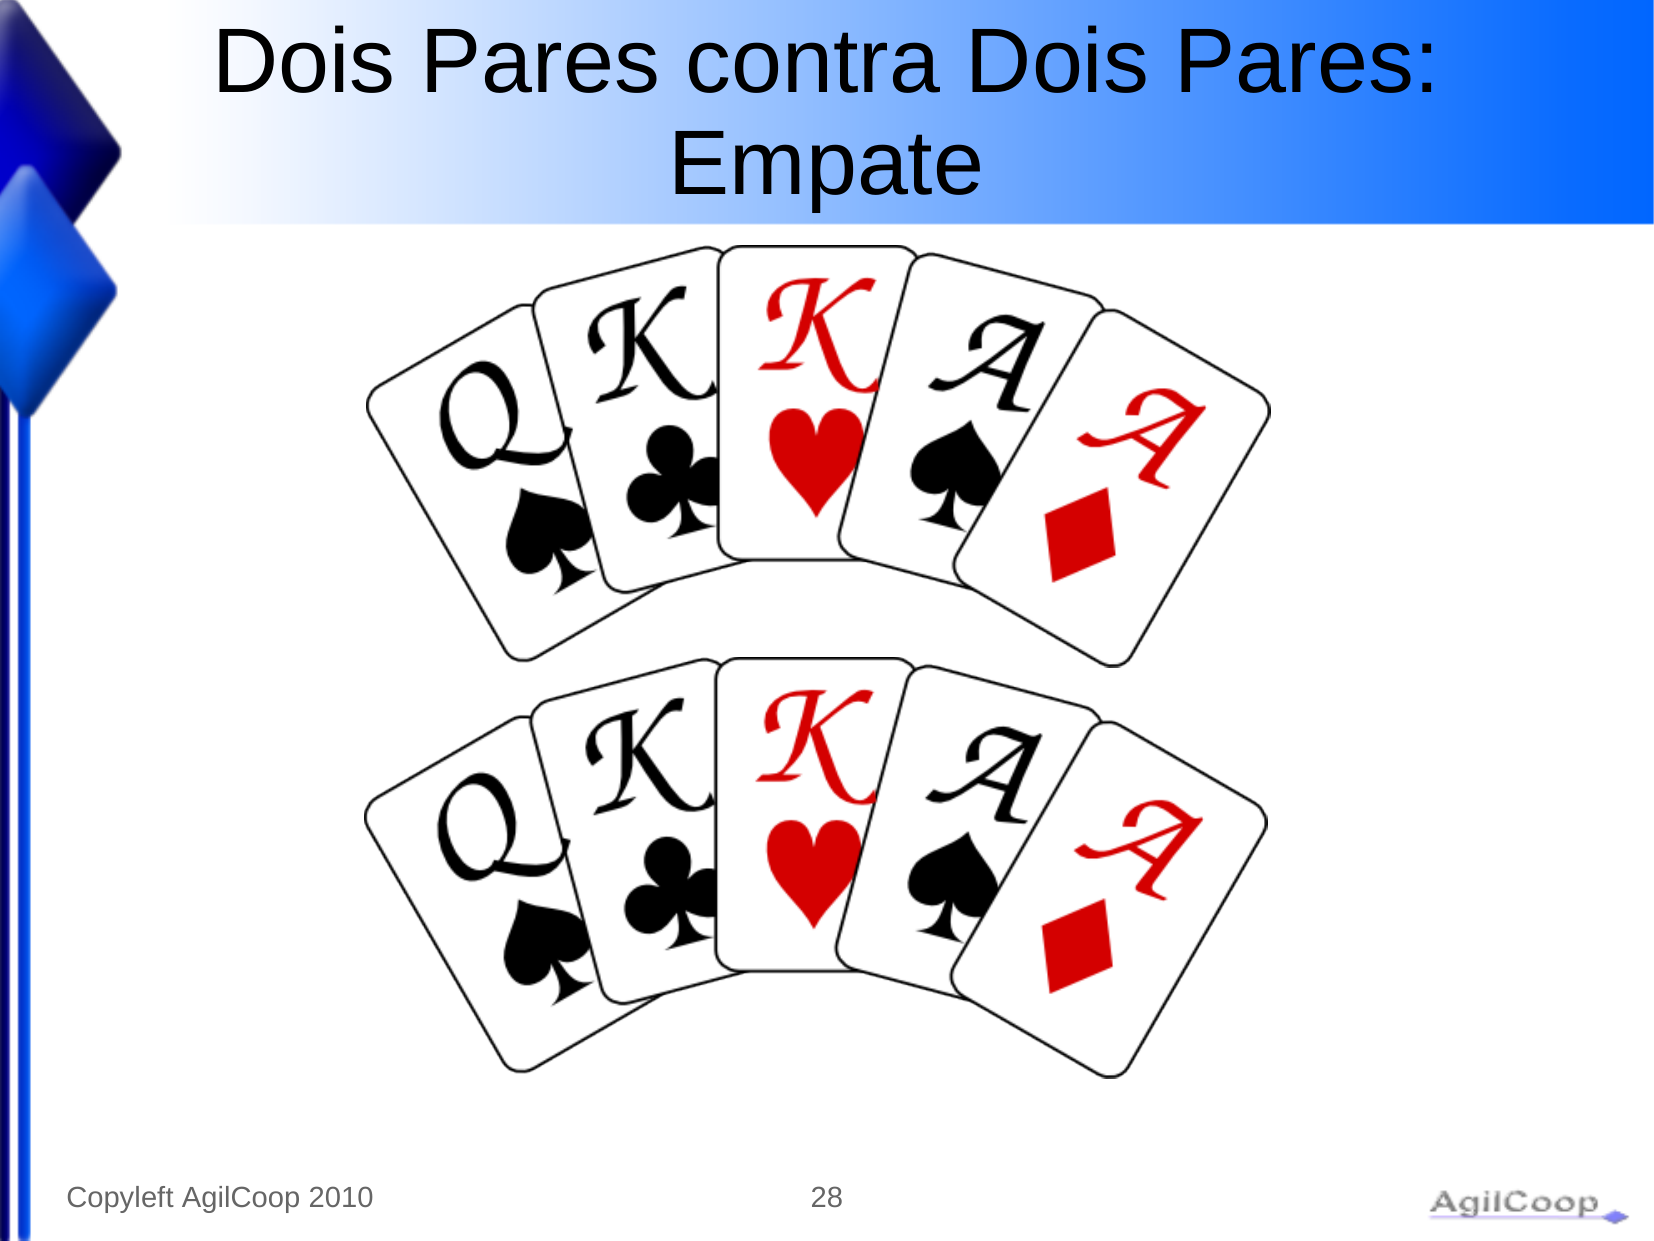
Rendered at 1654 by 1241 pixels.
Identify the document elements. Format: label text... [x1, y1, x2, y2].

title Dois Pares contra Dois Pares: Empate [82, 6, 1571, 218]
picture [0, 0, 1654, 1241]
